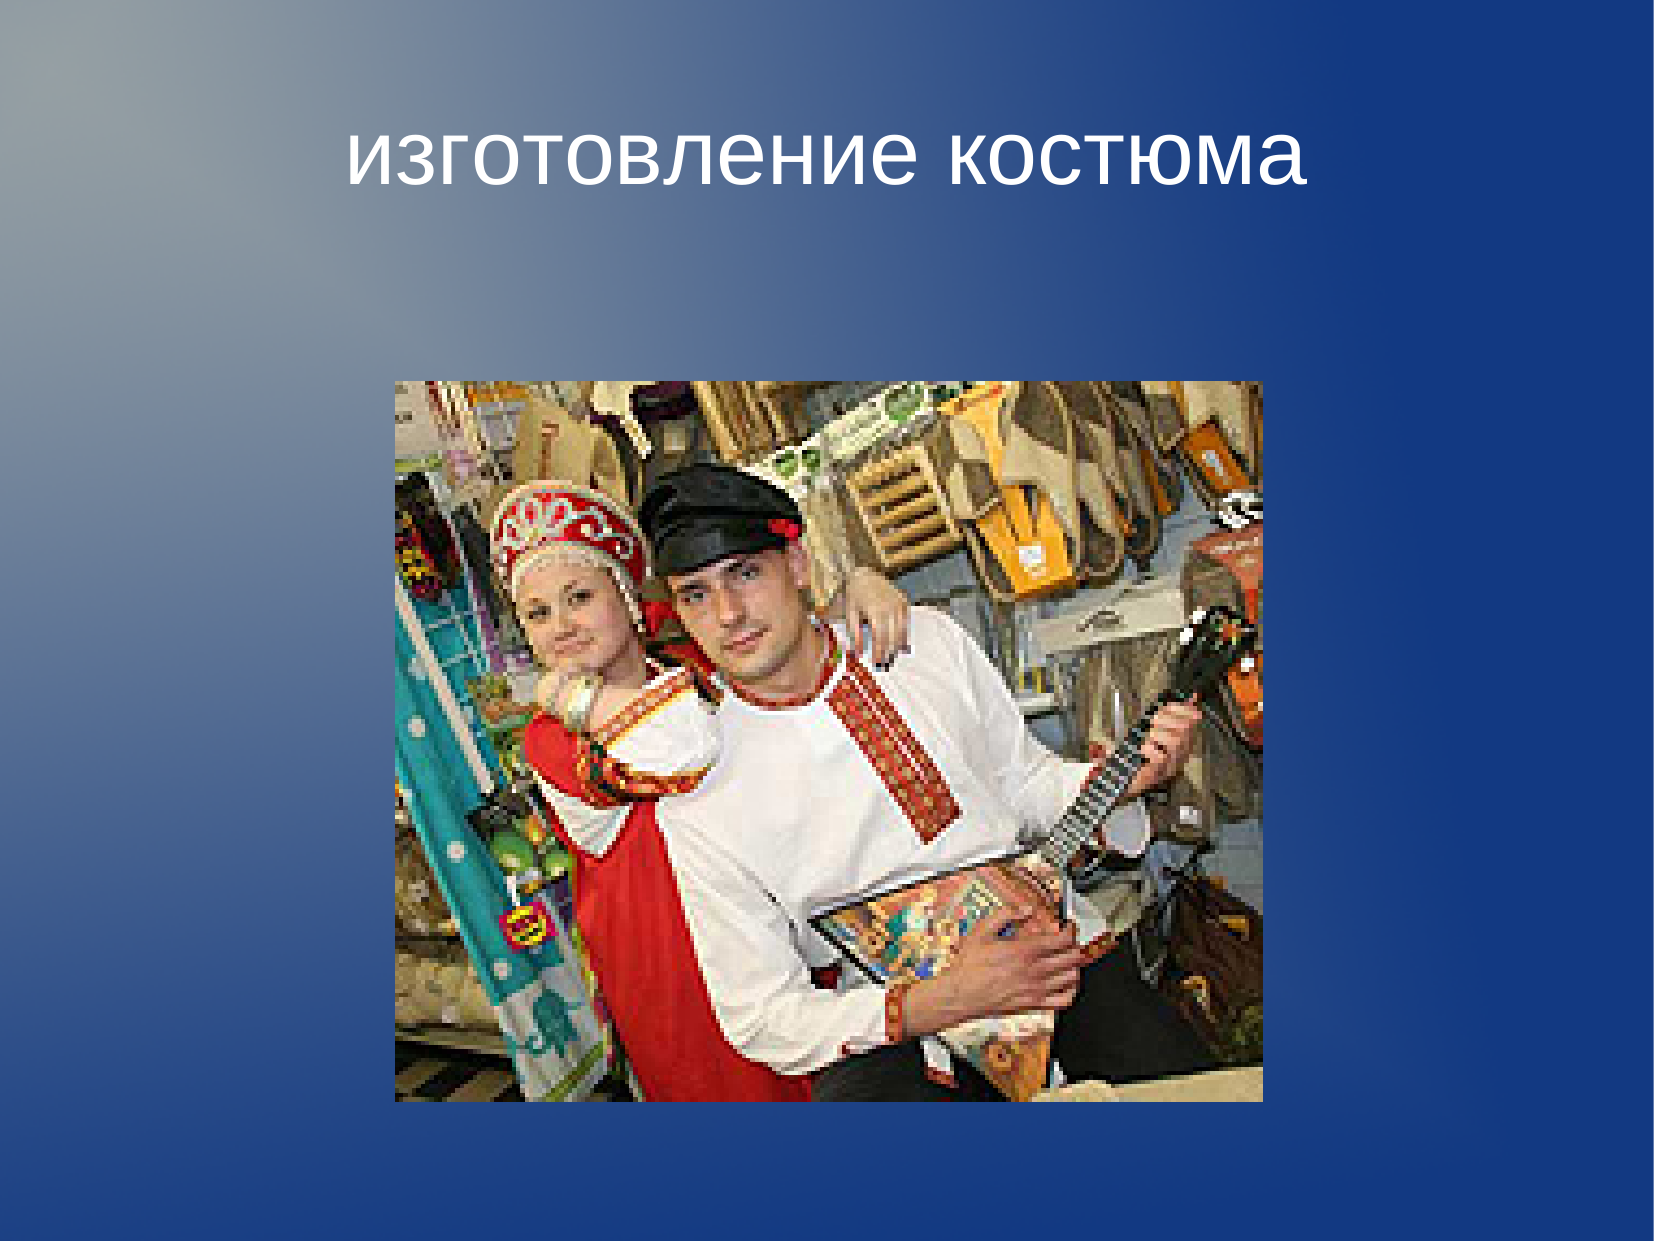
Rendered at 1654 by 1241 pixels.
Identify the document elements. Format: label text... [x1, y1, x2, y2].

picture [0, 0, 1654, 1241]
title изготовление костюма [82, 49, 1571, 257]
